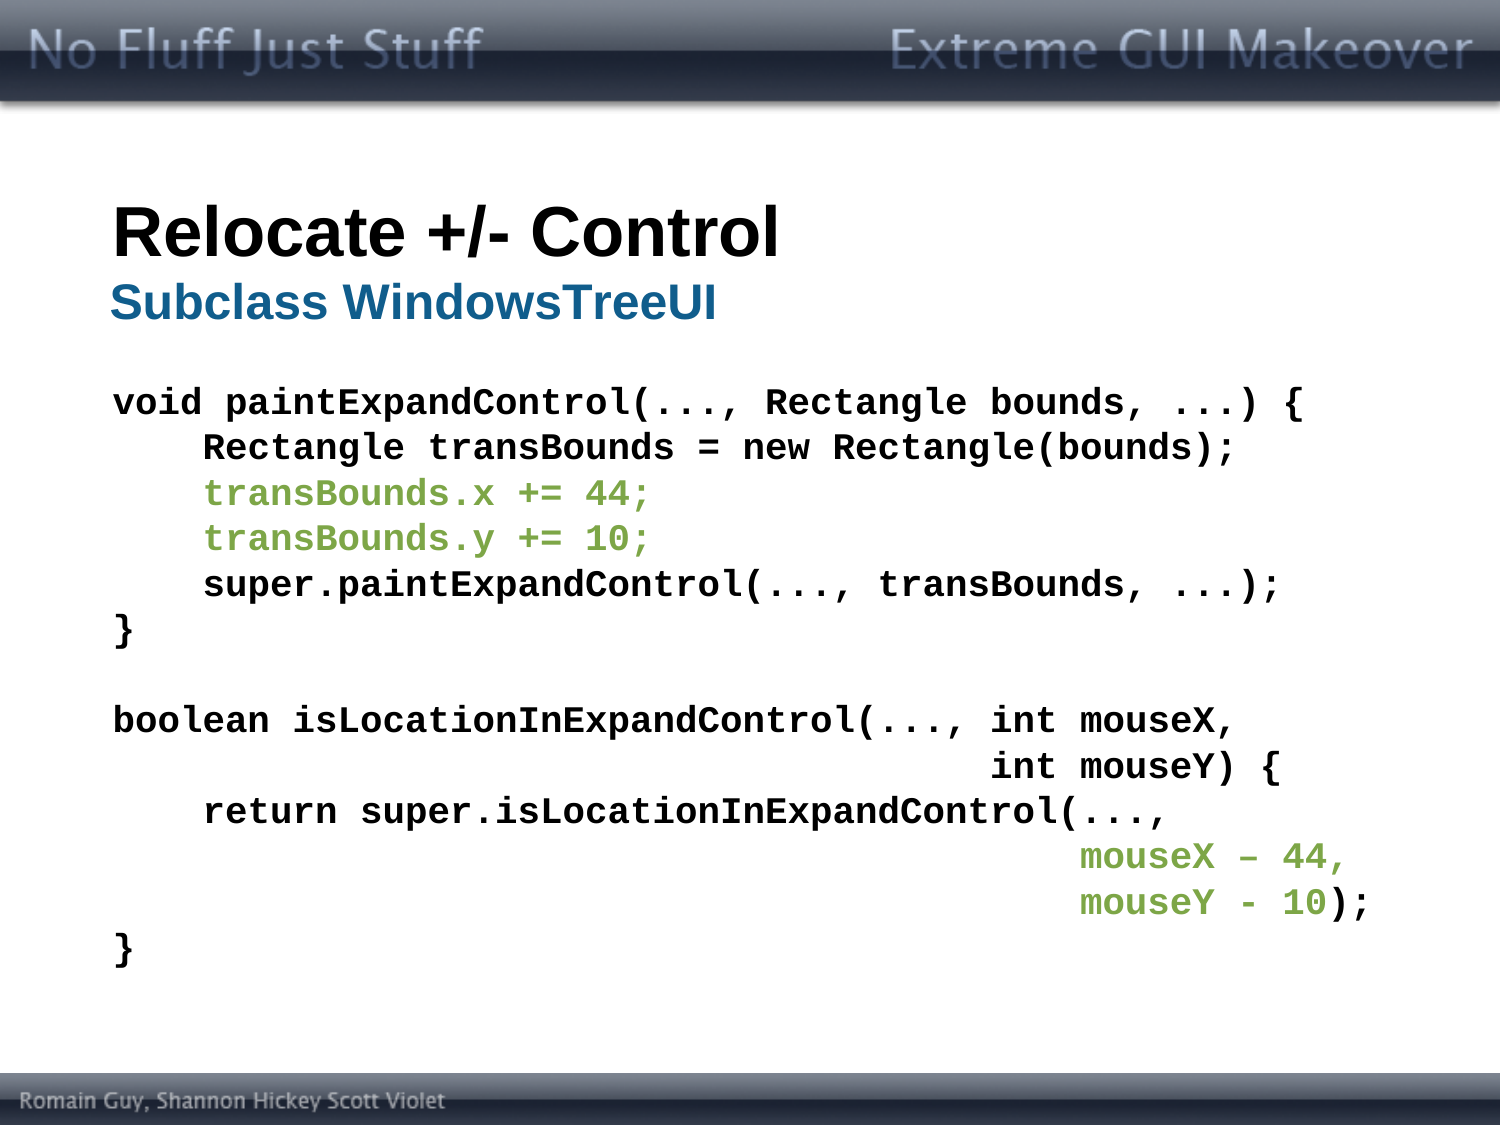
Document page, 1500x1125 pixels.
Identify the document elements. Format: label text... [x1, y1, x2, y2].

text_box Subclass WindowsTreeUI [101, 262, 1377, 352]
text_box void paintExpandControl(..., Rectangle bounds, ...) { Rectangle transBounds = new Rectangle(bounds); transBounds.x += 44; transBounds.y += 10; super.paintExpandControl(..., transBounds, ...); } boolean isLocationInExpandControl(..., int mouseX, int mouseY) { return super.isLocationInExpandControl(..., mouseX – 44, mouseY - 10); } [112, 337, 1463, 1023]
picture [0, 0, 1500, 114]
title Relocate +/- Control [112, 119, 1417, 271]
picture [0, 1073, 1500, 1125]
